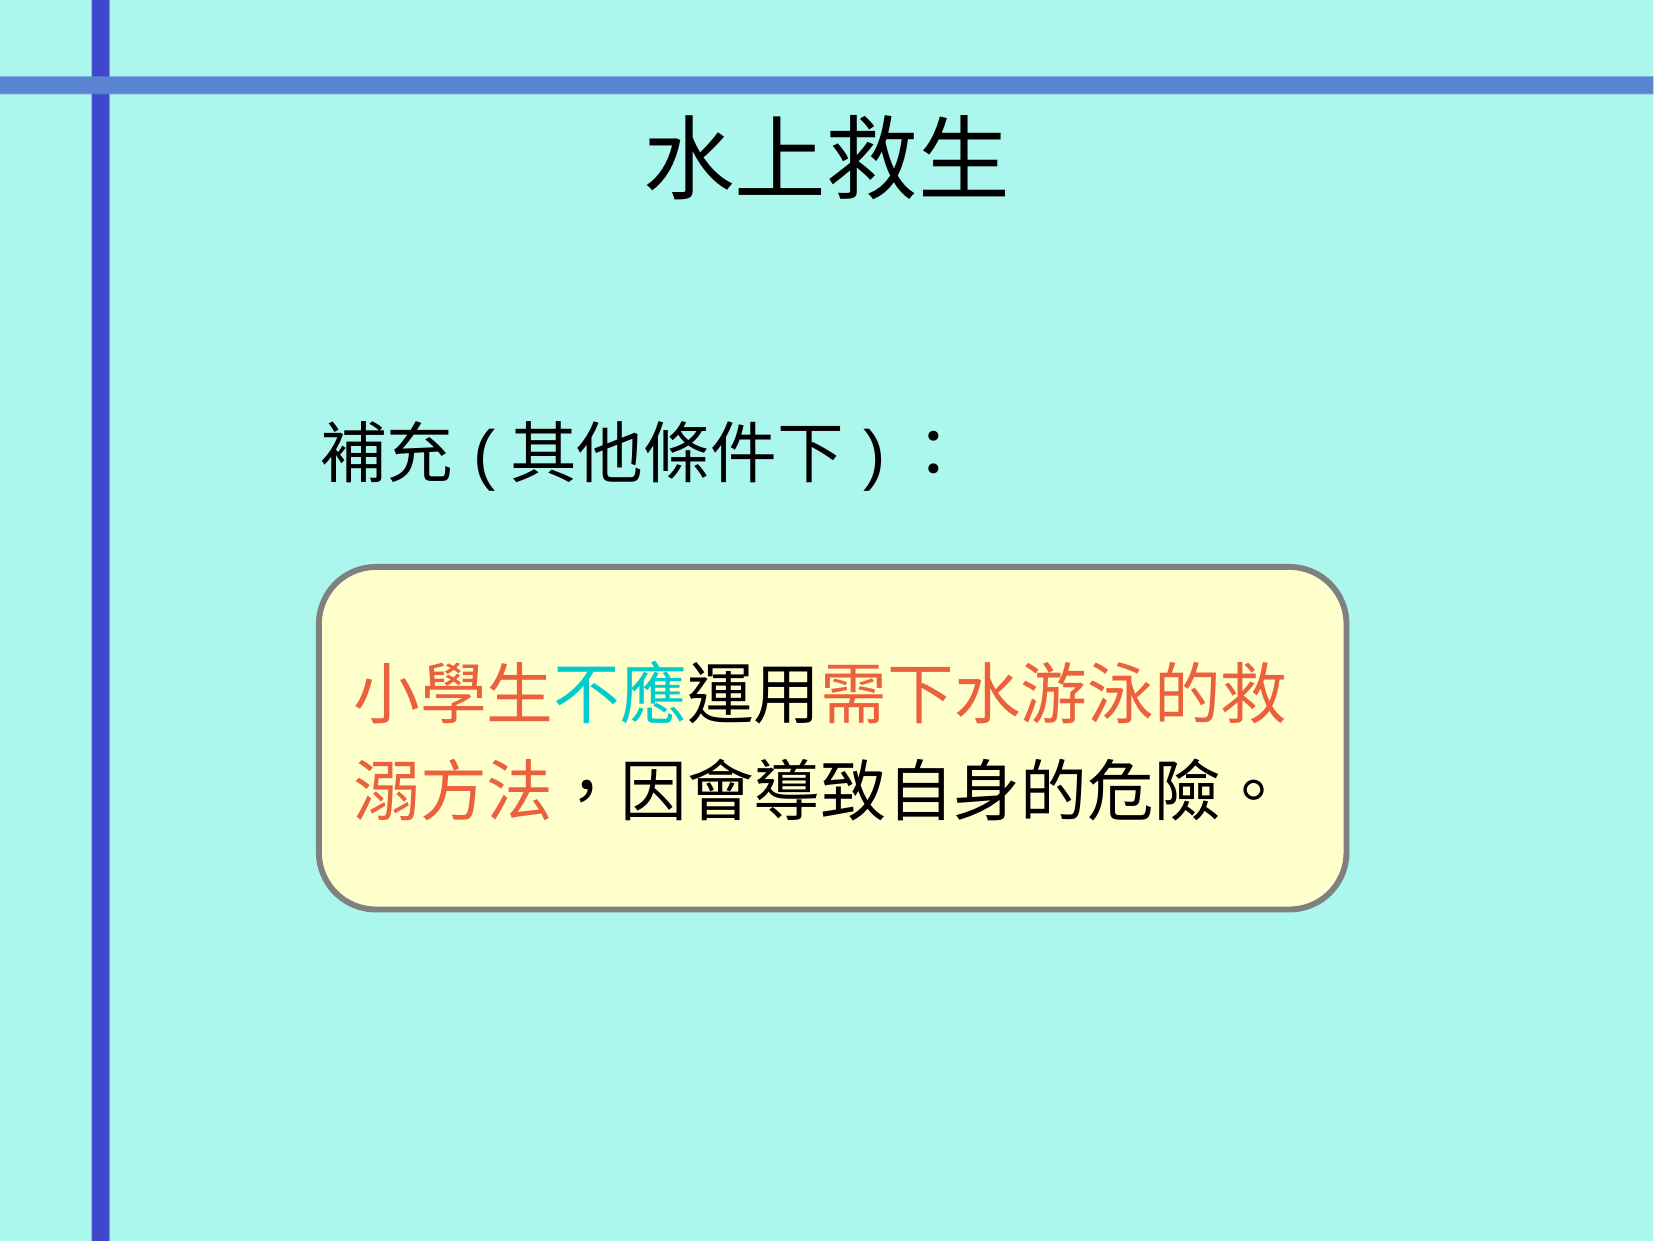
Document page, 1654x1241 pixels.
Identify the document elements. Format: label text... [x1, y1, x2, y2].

picture [0, 0, 1654, 1241]
title 水上救生 [82, 49, 1571, 257]
text_box 小學生不應運用需下水游泳的救 溺方法，因會導致自身的危險。 [318, 566, 1347, 910]
subtitle 補充(其他條件下)： [318, 377, 969, 519]
